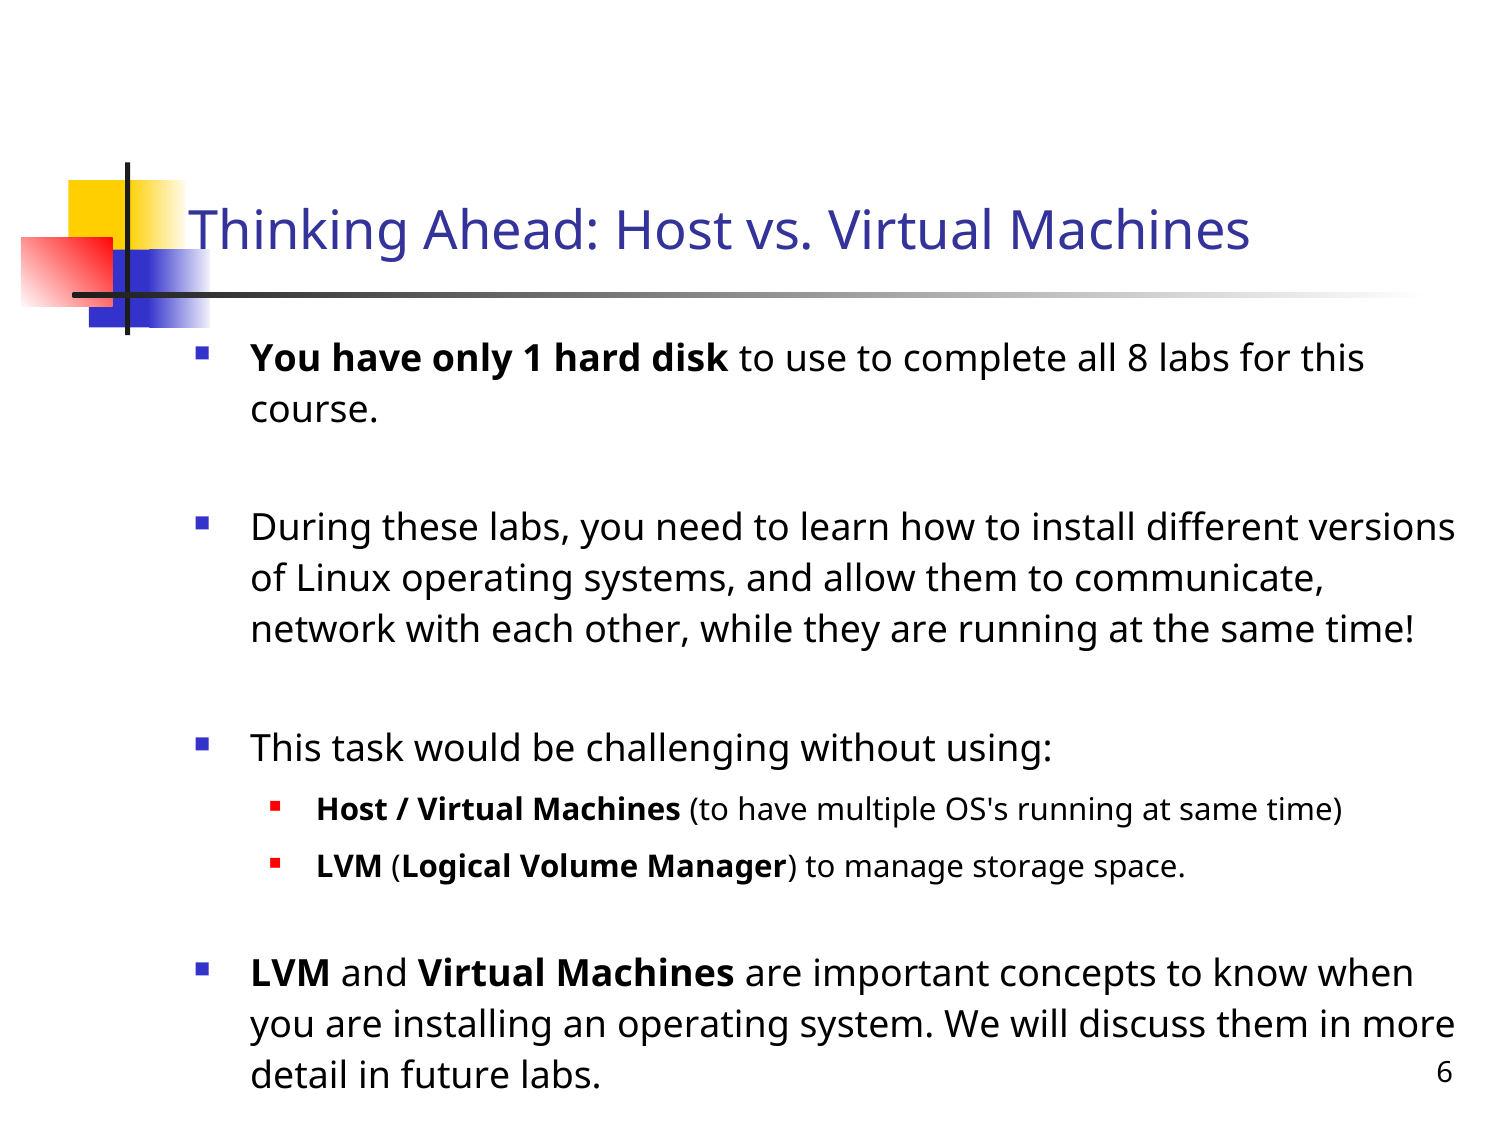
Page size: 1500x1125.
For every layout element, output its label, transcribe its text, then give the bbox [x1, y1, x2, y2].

title Thinking Ahead: Host vs. Virtual Machines [188, 42, 1468, 268]
list You have only 1 hard disk to use to complete all 8 labs for this course. During these labs, you need to learn how to install different versions of Linux operating systems, and allow them to communicate, network with each other, while they are running at the same time! This task would be challenging without using: Host / Virtual Machines (to have multiple OS's running at same time) LVM (Logical Volume Manager) to manage storage space. LVM and Virtual Machines are important concepts to know when you are installing an operating system. We will discuss them in more detail in future labs. [193, 331, 1469, 1059]
